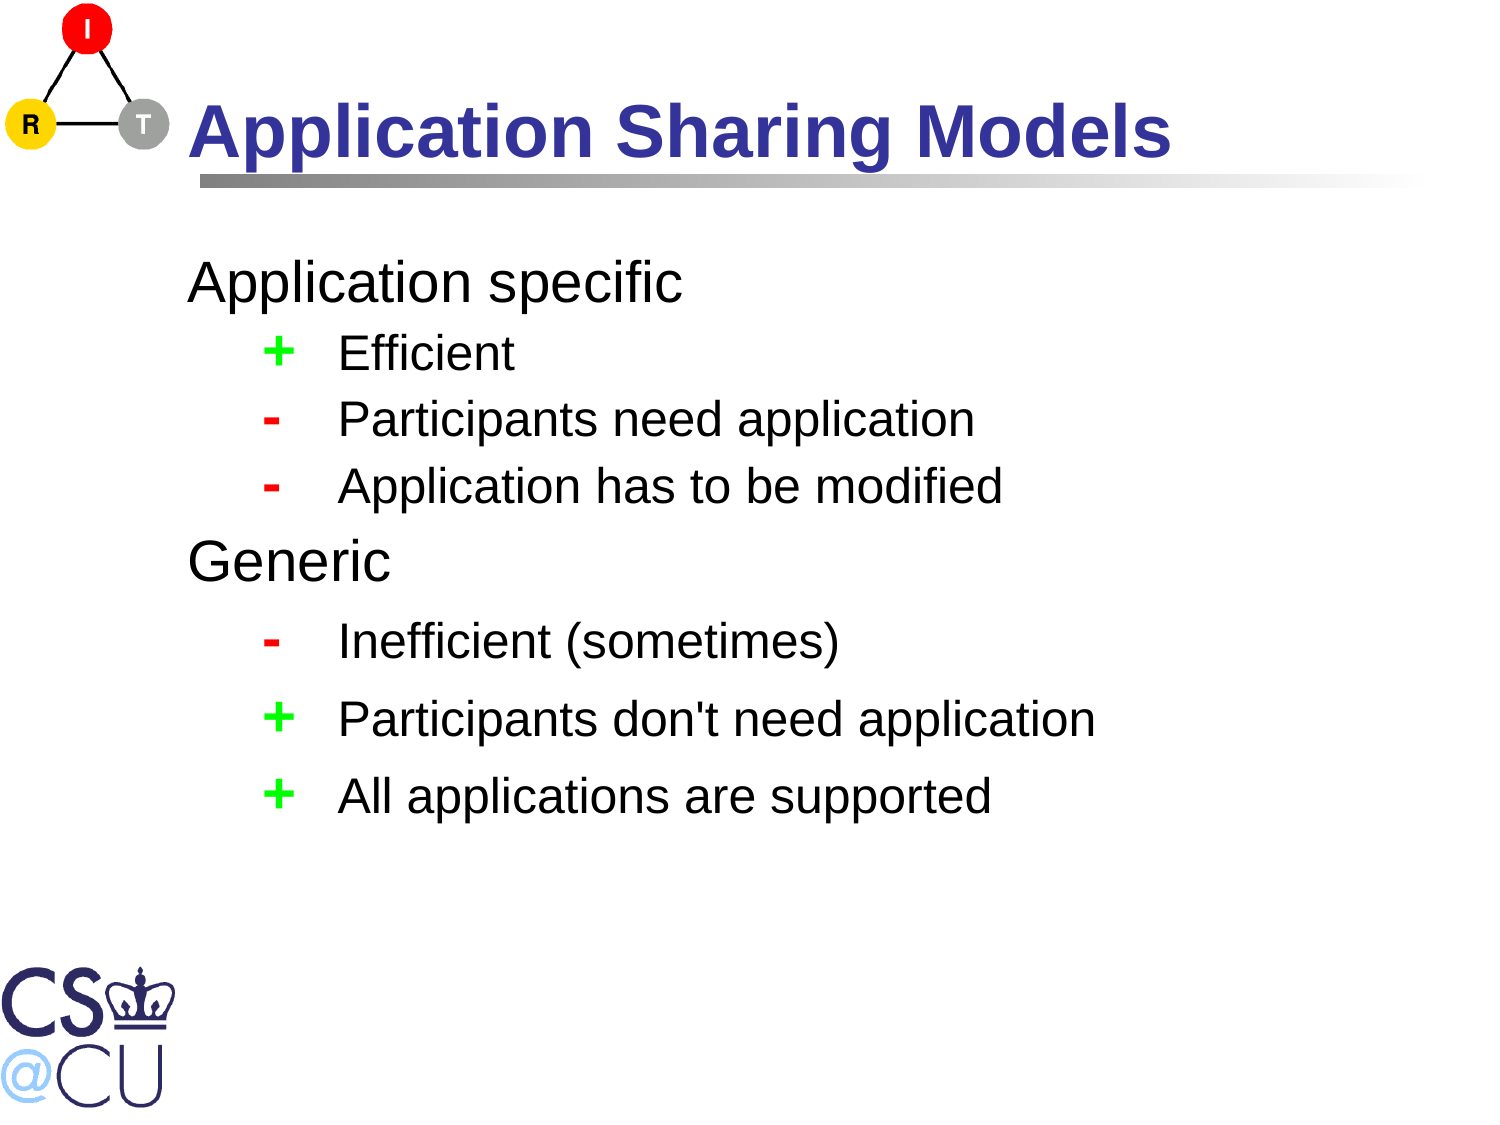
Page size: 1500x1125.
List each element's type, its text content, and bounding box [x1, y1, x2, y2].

list Application specific + Efficient - Participants need application - Application has to be modified Generic - Inefficient (sometimes) + Participants don't need application + All applications are supported [187, 249, 1463, 998]
picture [0, 949, 175, 1125]
title Application Sharing Models [187, 44, 1463, 218]
picture [0, 0, 173, 154]
